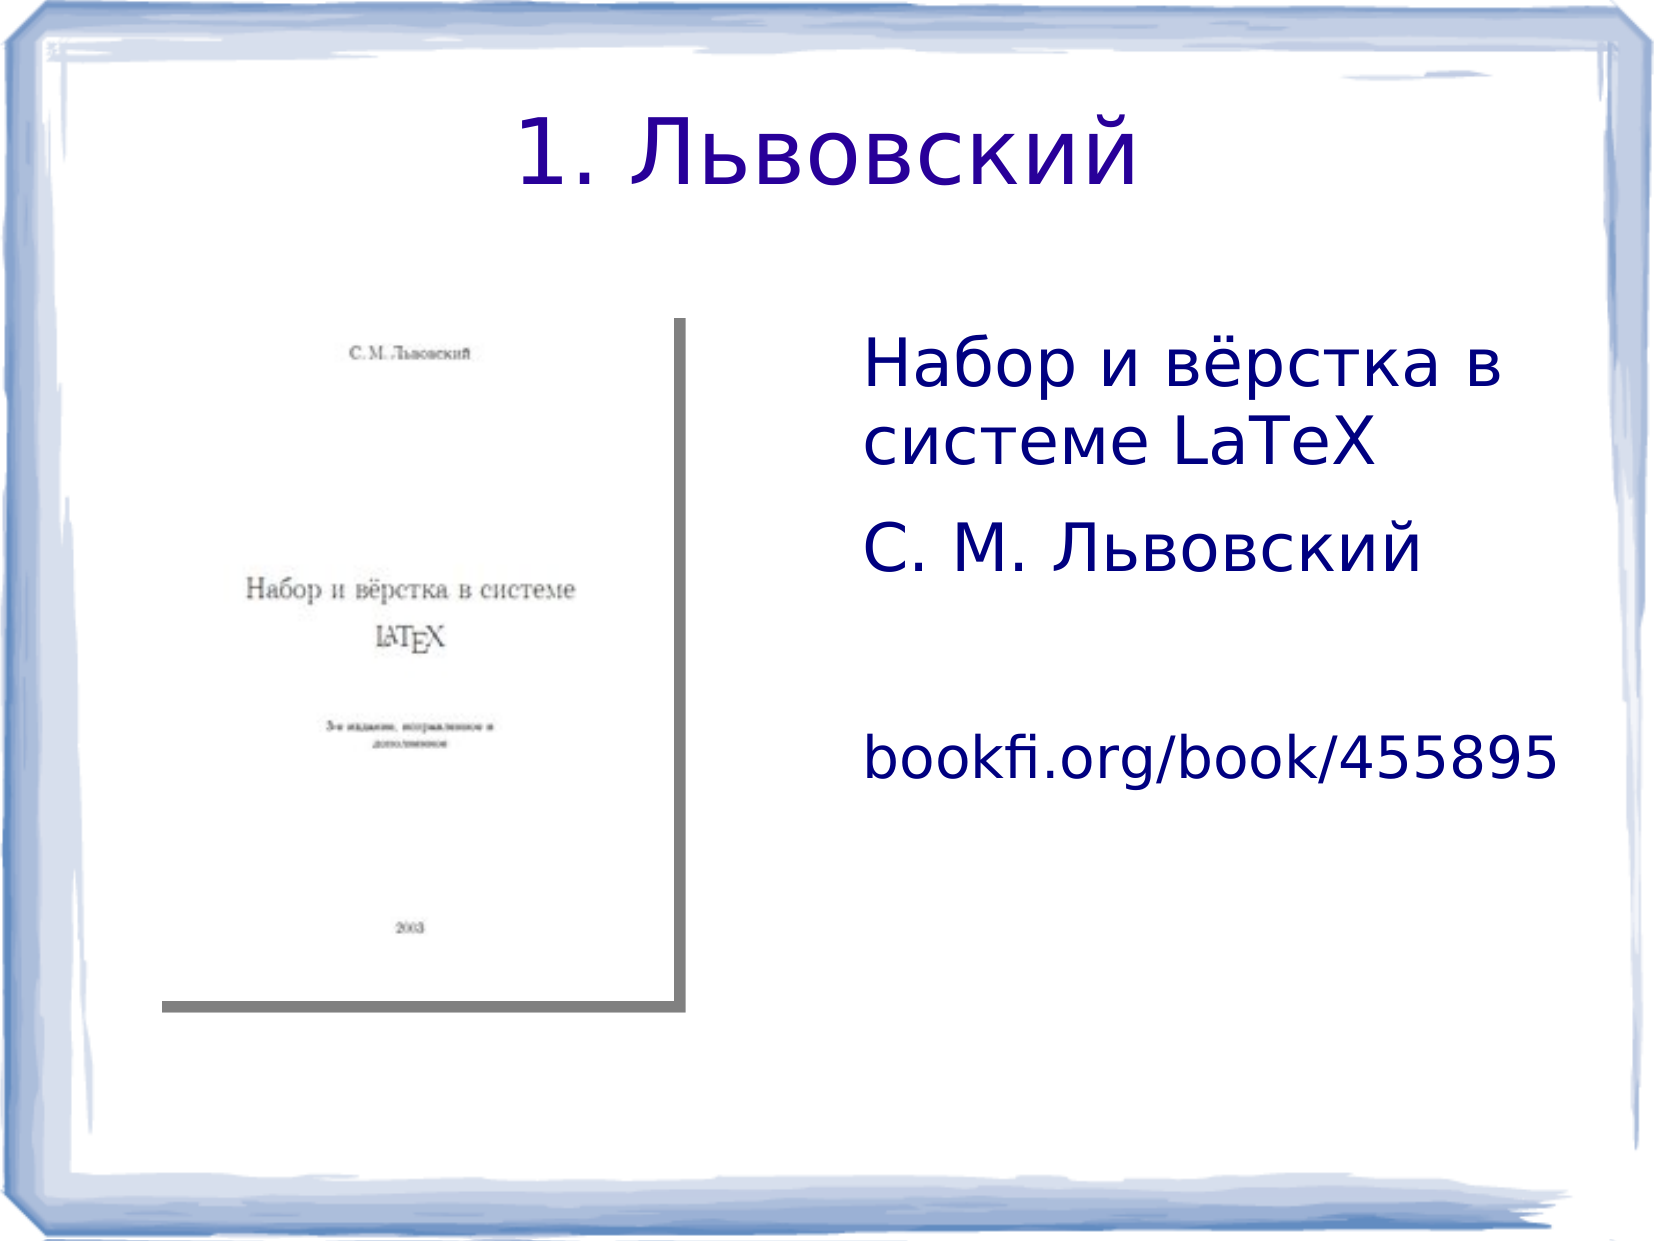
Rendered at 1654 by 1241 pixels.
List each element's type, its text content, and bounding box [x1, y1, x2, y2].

list Набор и вёрстка в системе LaTeX С. М. Львовский bookfi.org/book/455895 [862, 324, 1572, 1045]
picture [0, 0, 1654, 1241]
title 1. Львовский [82, 49, 1571, 257]
